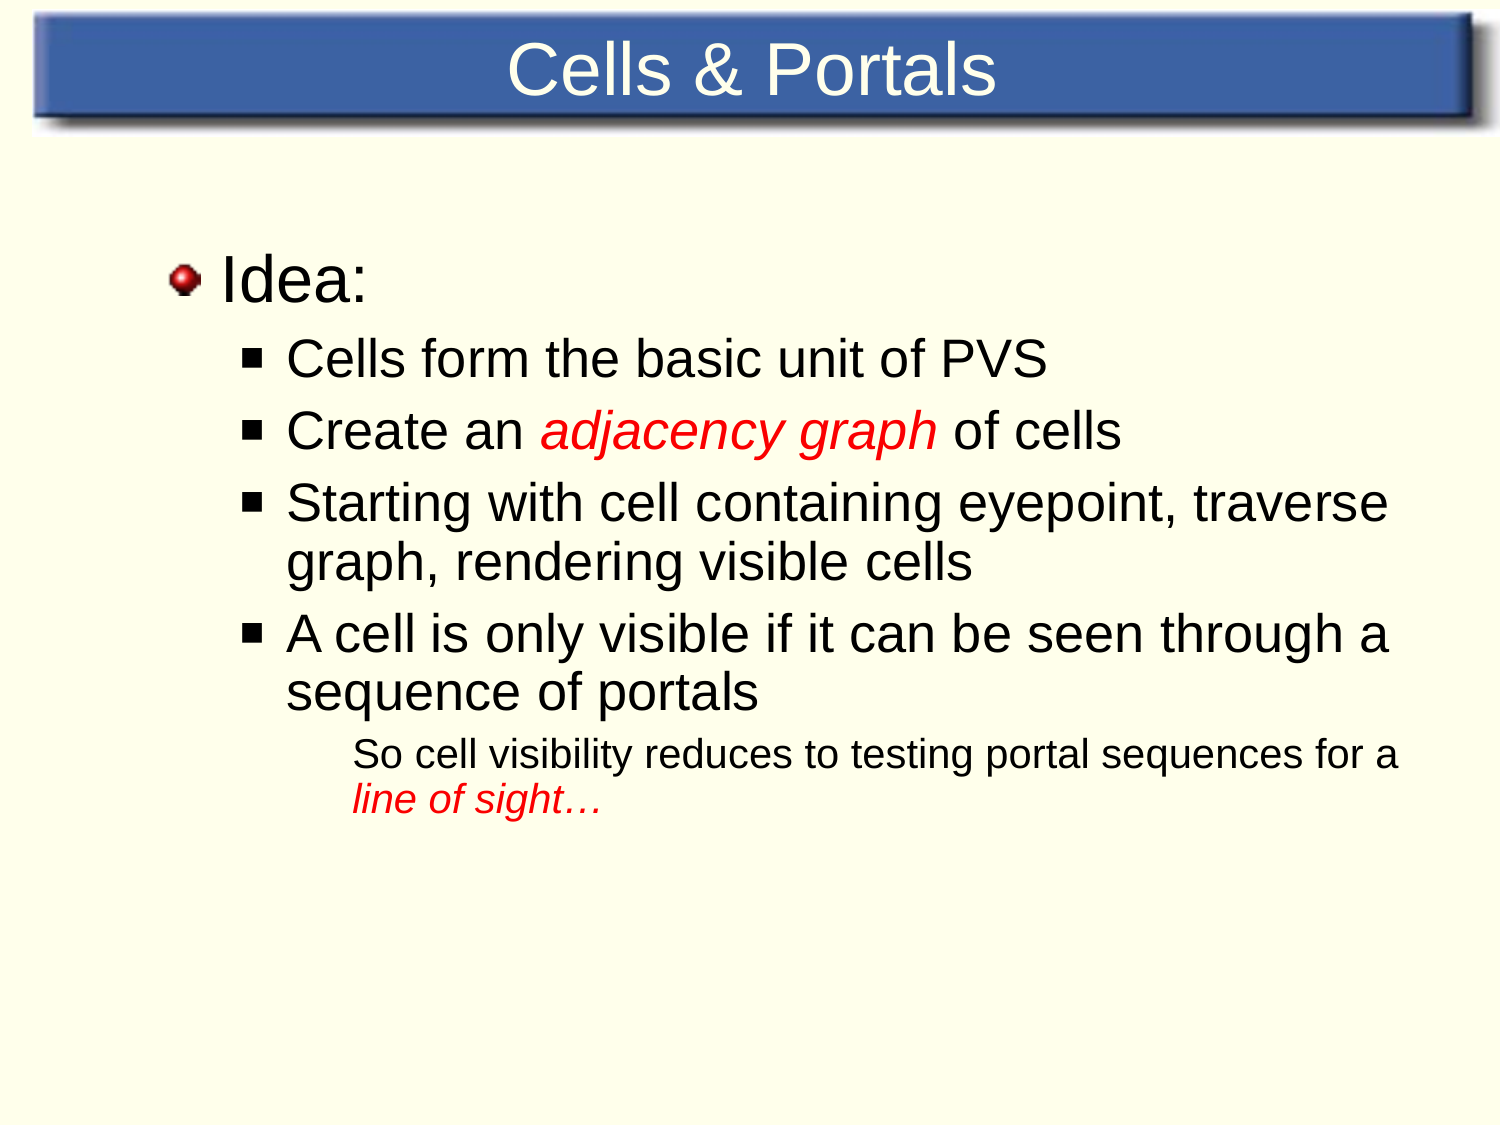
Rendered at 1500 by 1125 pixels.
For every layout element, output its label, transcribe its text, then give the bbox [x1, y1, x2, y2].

picture [32, 9, 1500, 137]
list Idea: Cells form the basic unit of PVS Create an adjacency graph of cells Starting with cell containing eyepoint, traverse graph, rendering visible cells A cell is only visible if it can be seen through a sequence of portals So cell visibility reduces to testing portal sequences for a line of sight… [149, 237, 1463, 1038]
title Cells & Portals [96, 6, 1409, 120]
